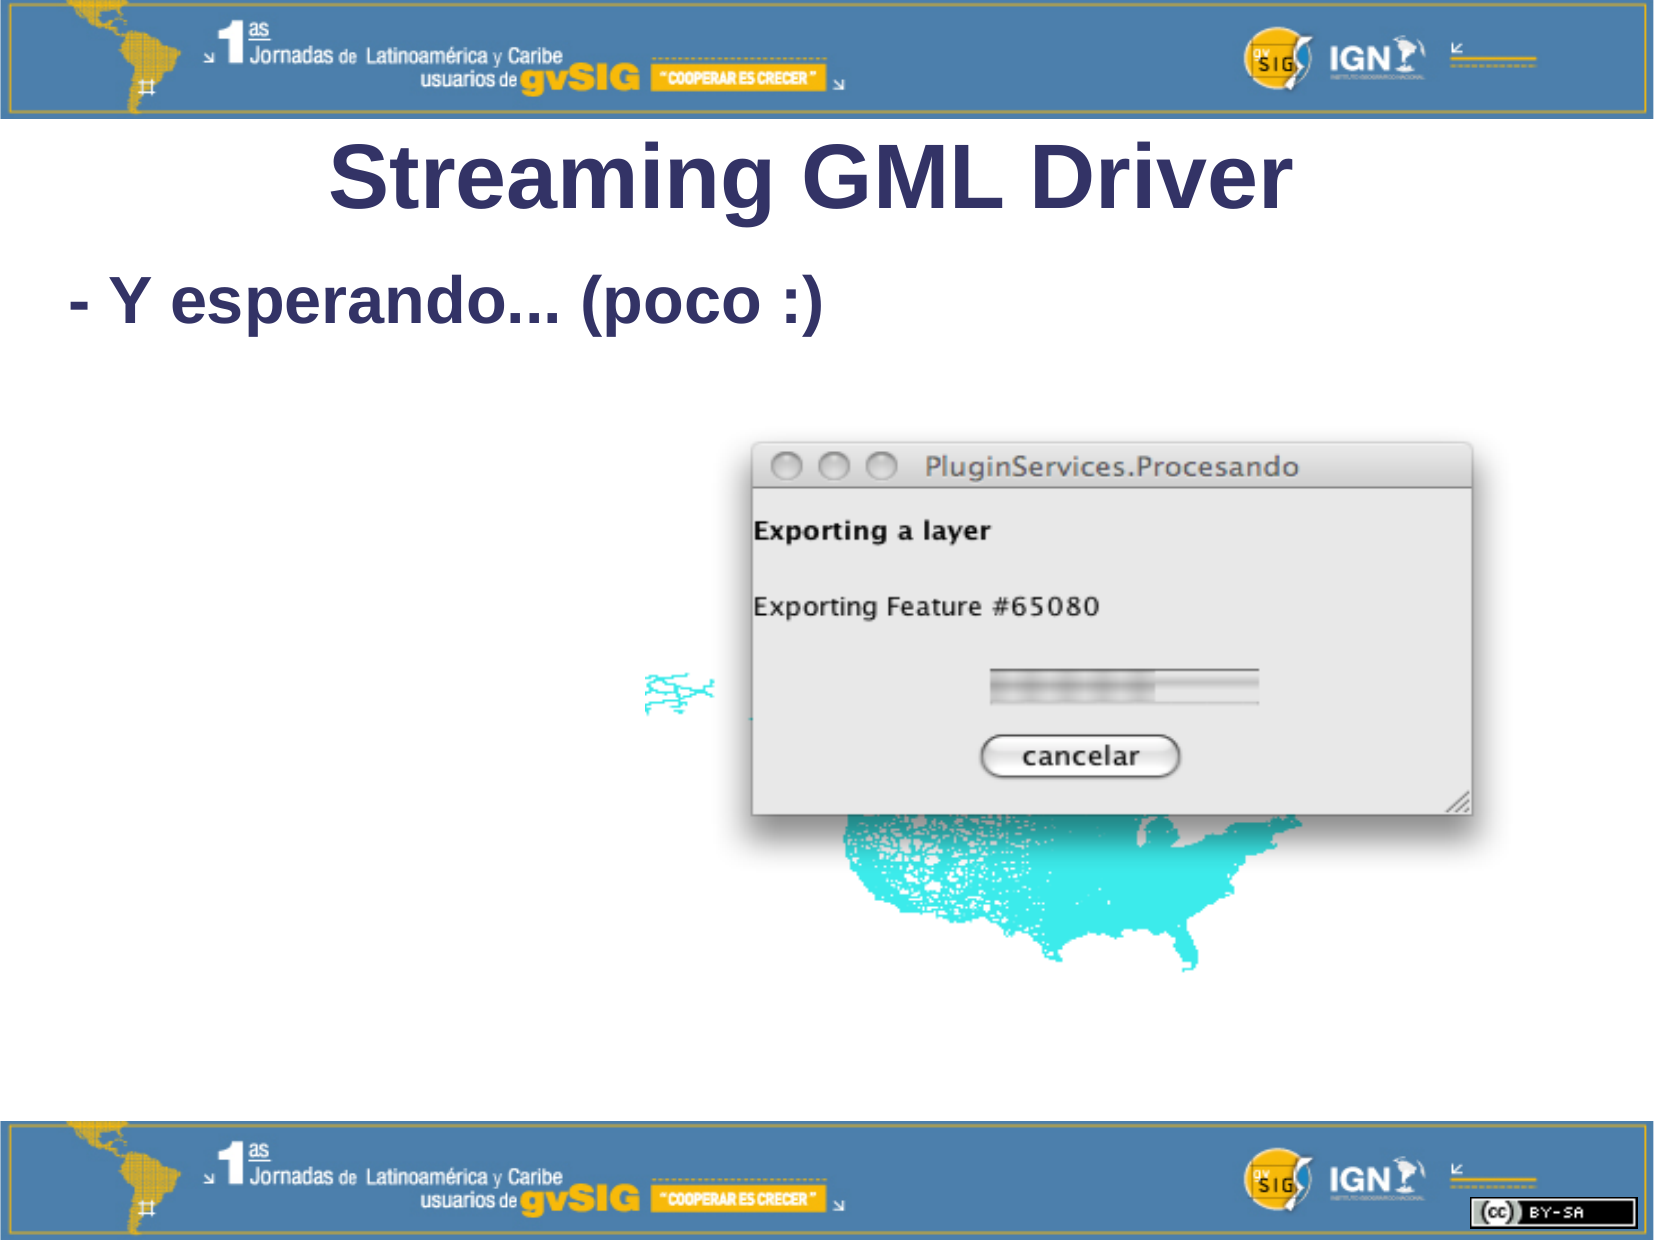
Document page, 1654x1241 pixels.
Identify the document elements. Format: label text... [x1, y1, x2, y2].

picture [0, 0, 1654, 119]
text_box - Y esperando... (poco :) [69, 195, 1457, 407]
text_box Streaming GML Driver [118, 118, 1506, 237]
picture [0, 1121, 1654, 1241]
picture [645, 364, 1619, 987]
